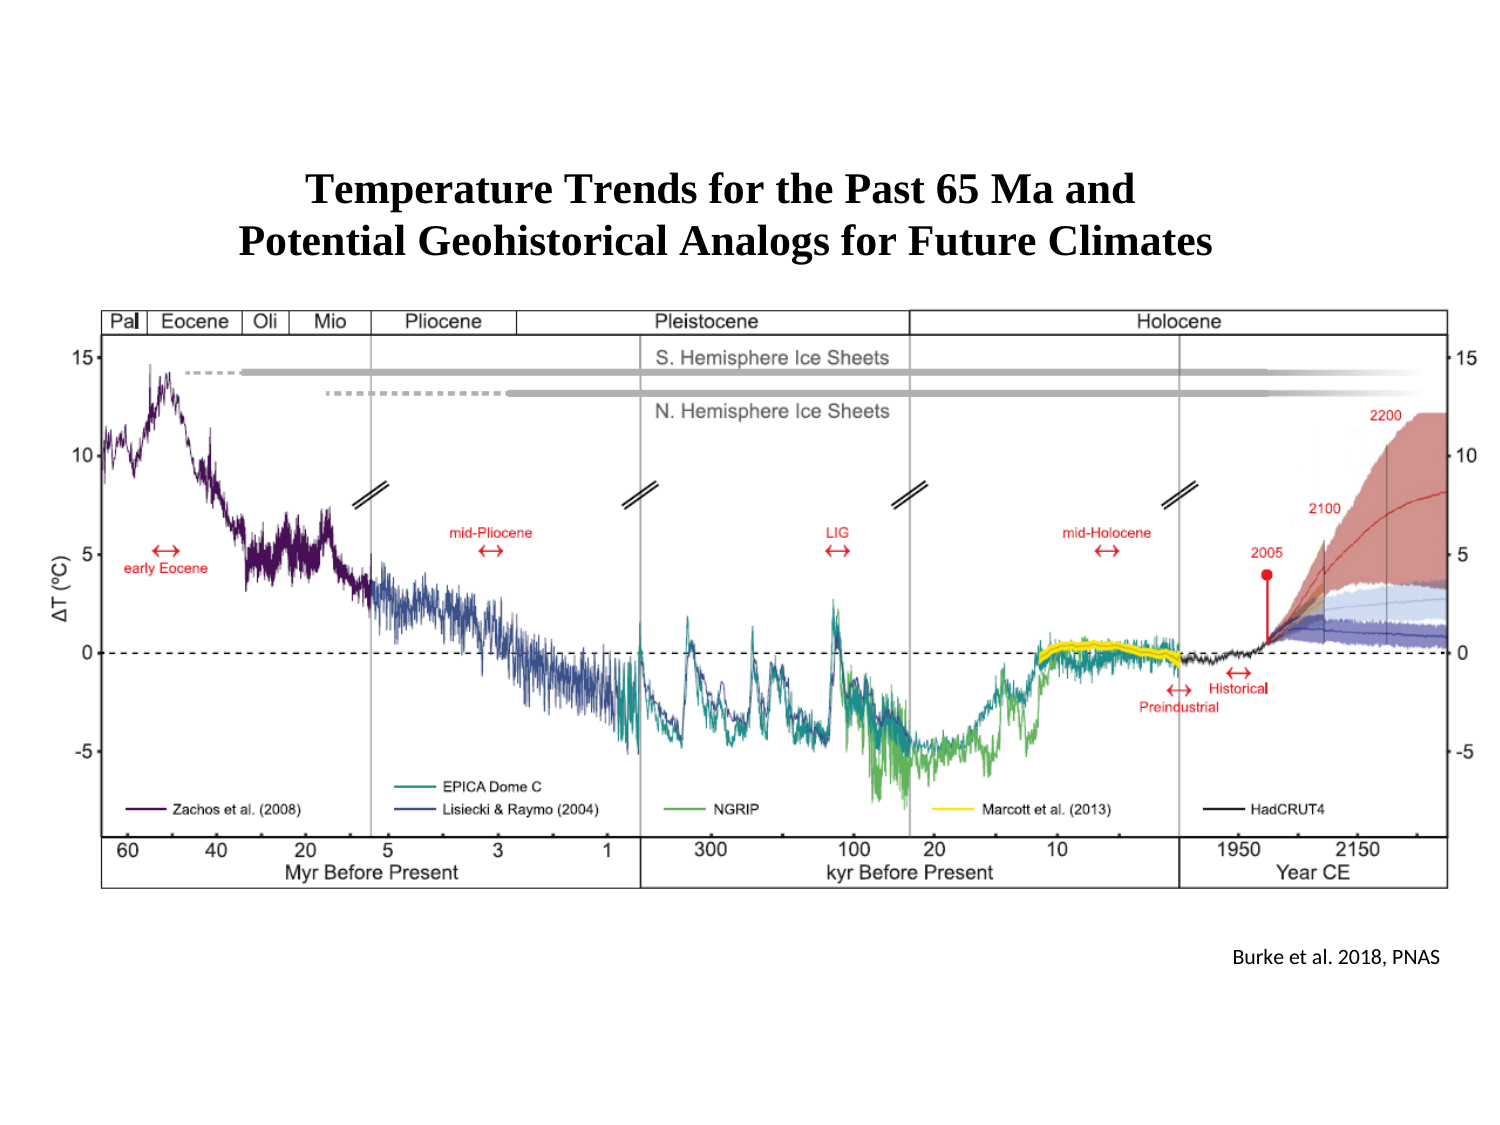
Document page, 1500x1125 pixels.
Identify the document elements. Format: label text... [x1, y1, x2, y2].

text_box Burke et al. 2018, PNAS [1217, 934, 1456, 976]
text_box Temperature Trends for the Past 65 Ma and Potential Geohistorical Analogs for Future Climates [85, 151, 1367, 272]
picture [0, 283, 1500, 902]
